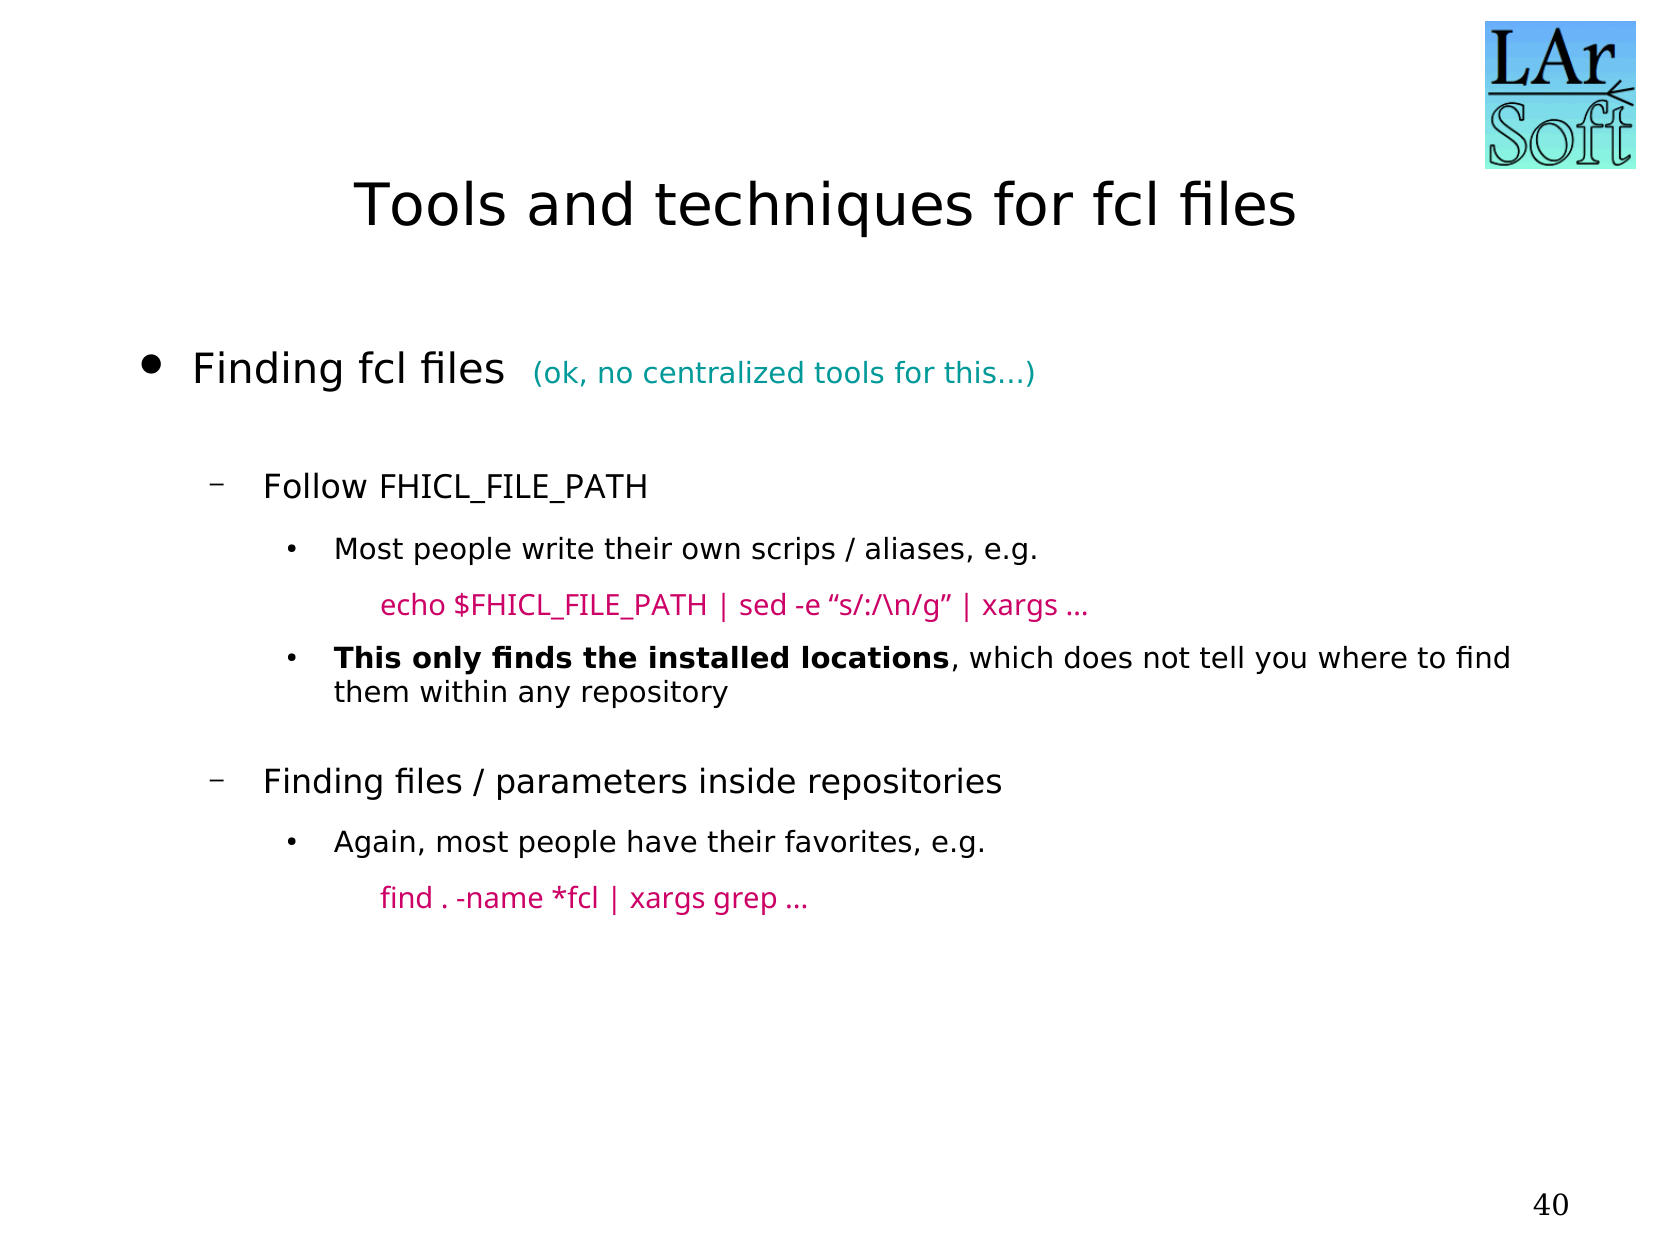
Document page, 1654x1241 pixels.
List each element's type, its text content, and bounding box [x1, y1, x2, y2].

title Tools and techniques for fcl files [121, 102, 1533, 310]
picture [1485, 21, 1636, 169]
list Finding fcl files (ok, no centralized tools for this...) Follow FHICL_FILE_PATH Most people write their own scrips / aliases, e.g. echo $FHICL_FILE_PATH | sed -e “s/:/\n/g” | xargs … This only finds the installed locations, which does not tell you where to find them within any repository Finding files / parameters inside repositories Again, most people have their favorites, e.g. find . -name *fcl | xargs grep ... [121, 344, 1533, 1127]
